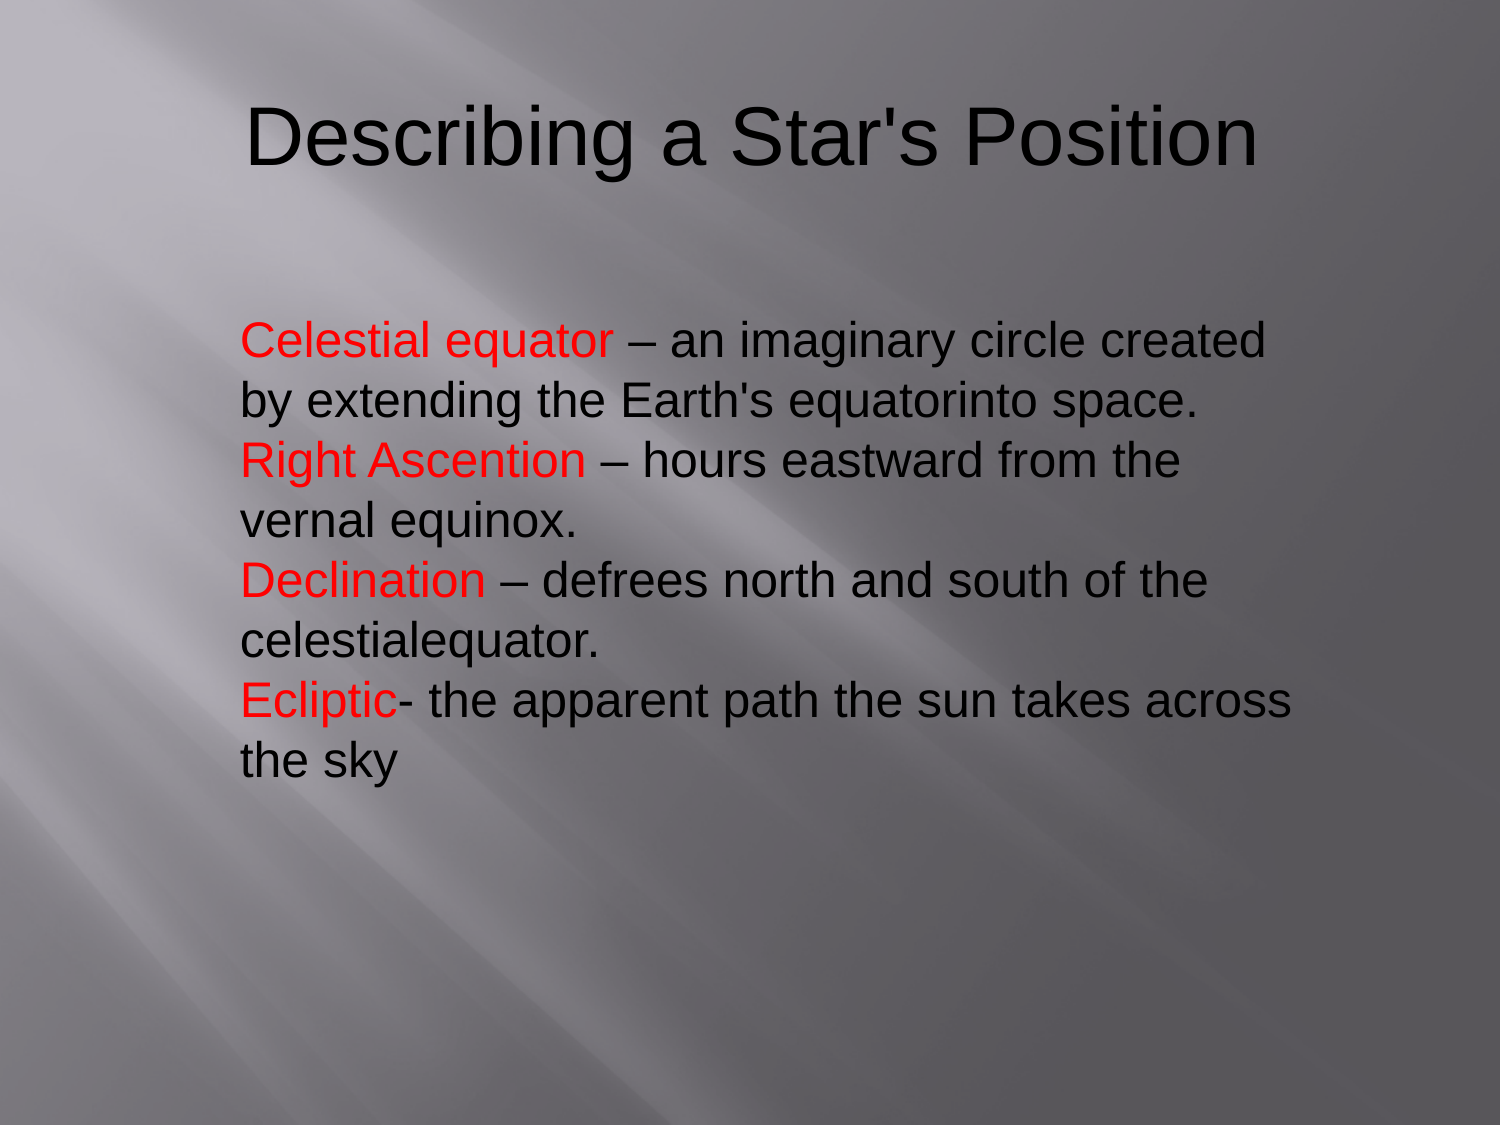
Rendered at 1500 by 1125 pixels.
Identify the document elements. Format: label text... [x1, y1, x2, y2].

text_box Celestial equator – an imaginary circle created by extending the Earth's equatorinto space. Right Ascention – hours eastward from the vernal equinox. Declination – defrees north and south of the celestialequator. Ecliptic- the apparent path the sun takes across the sky [224, 299, 1313, 795]
text_box Describing a Star's Position [229, 74, 1276, 190]
